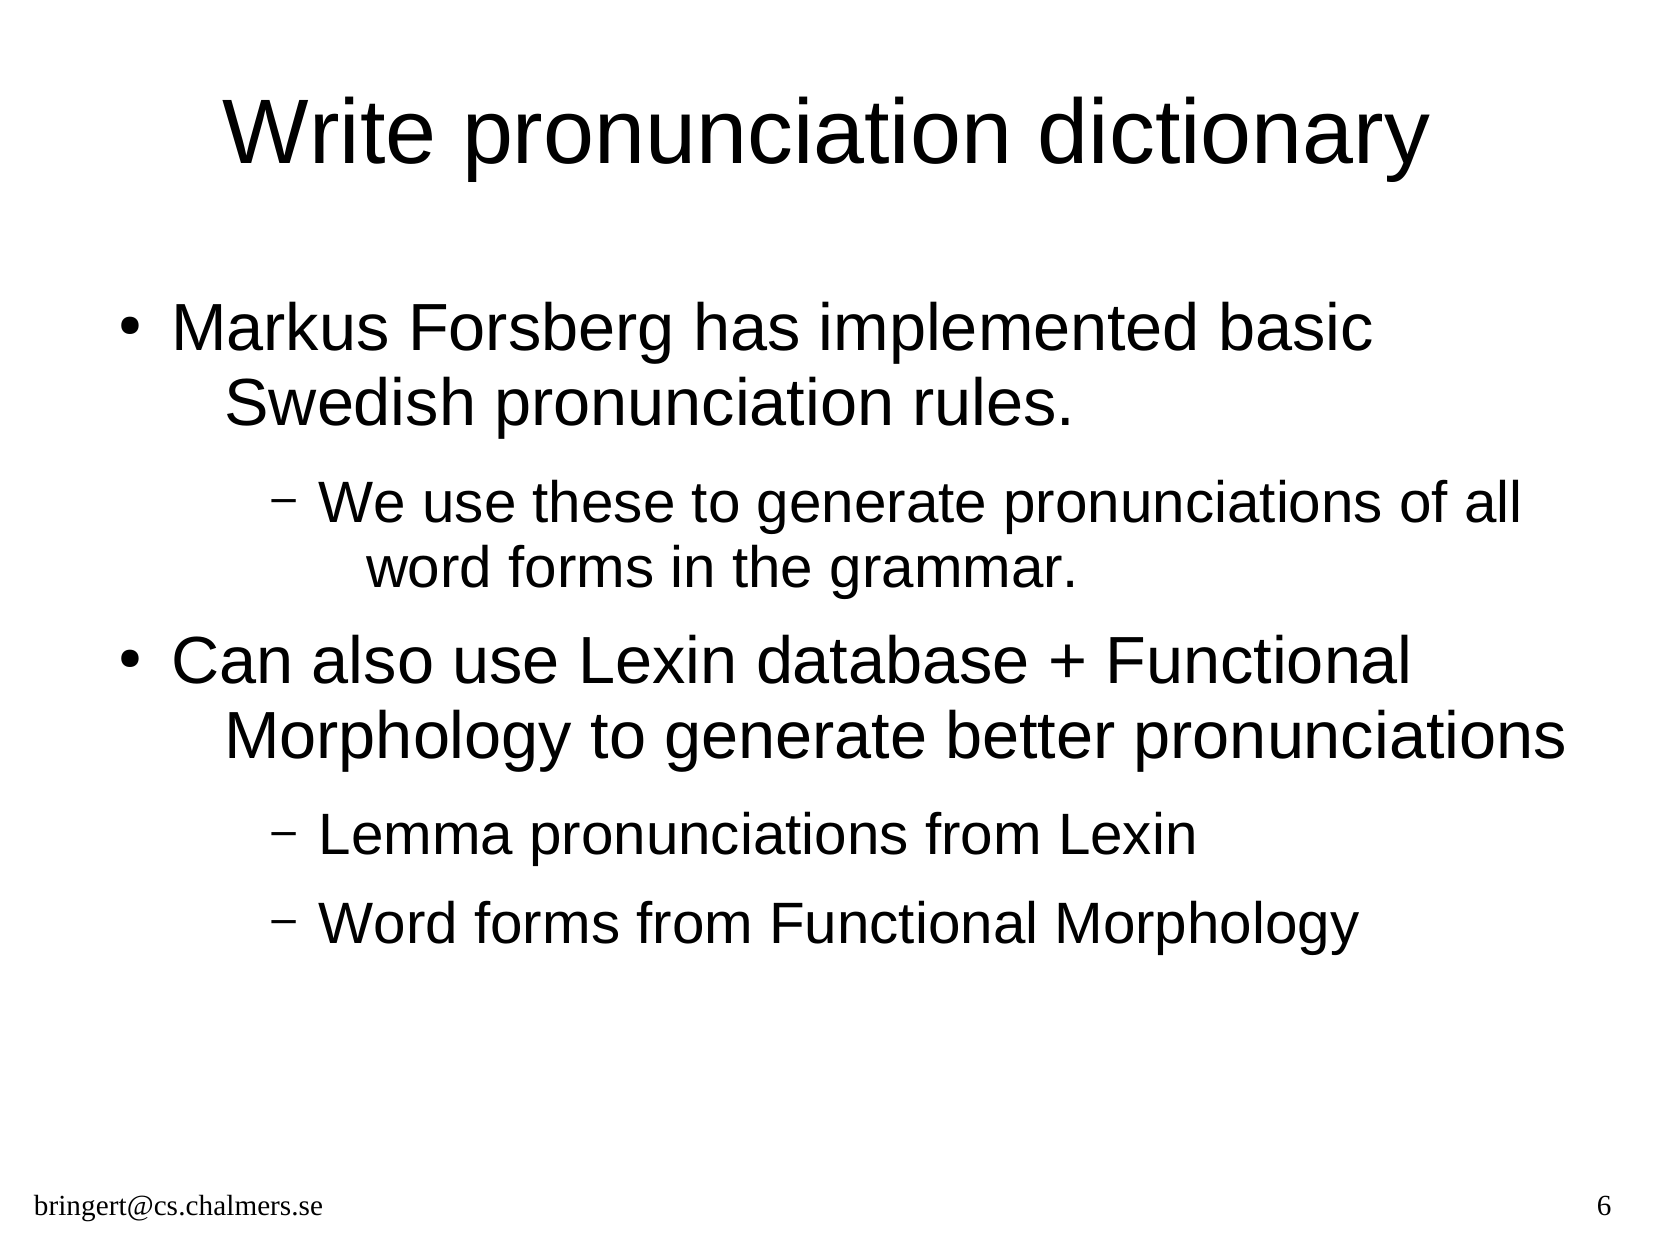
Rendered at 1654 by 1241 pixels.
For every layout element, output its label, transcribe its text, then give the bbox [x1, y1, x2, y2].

list Markus Forsberg has implemented basic Swedish pronunciation rules. We use these to generate pronunciations of all word forms in the grammar. Can also use Lexin database + Functional Morphology to generate better pronunciations Lemma pronunciations from Lexin Word forms from Functional Morphology [82, 290, 1571, 1109]
title Write pronunciation dictionary [87, 31, 1567, 232]
